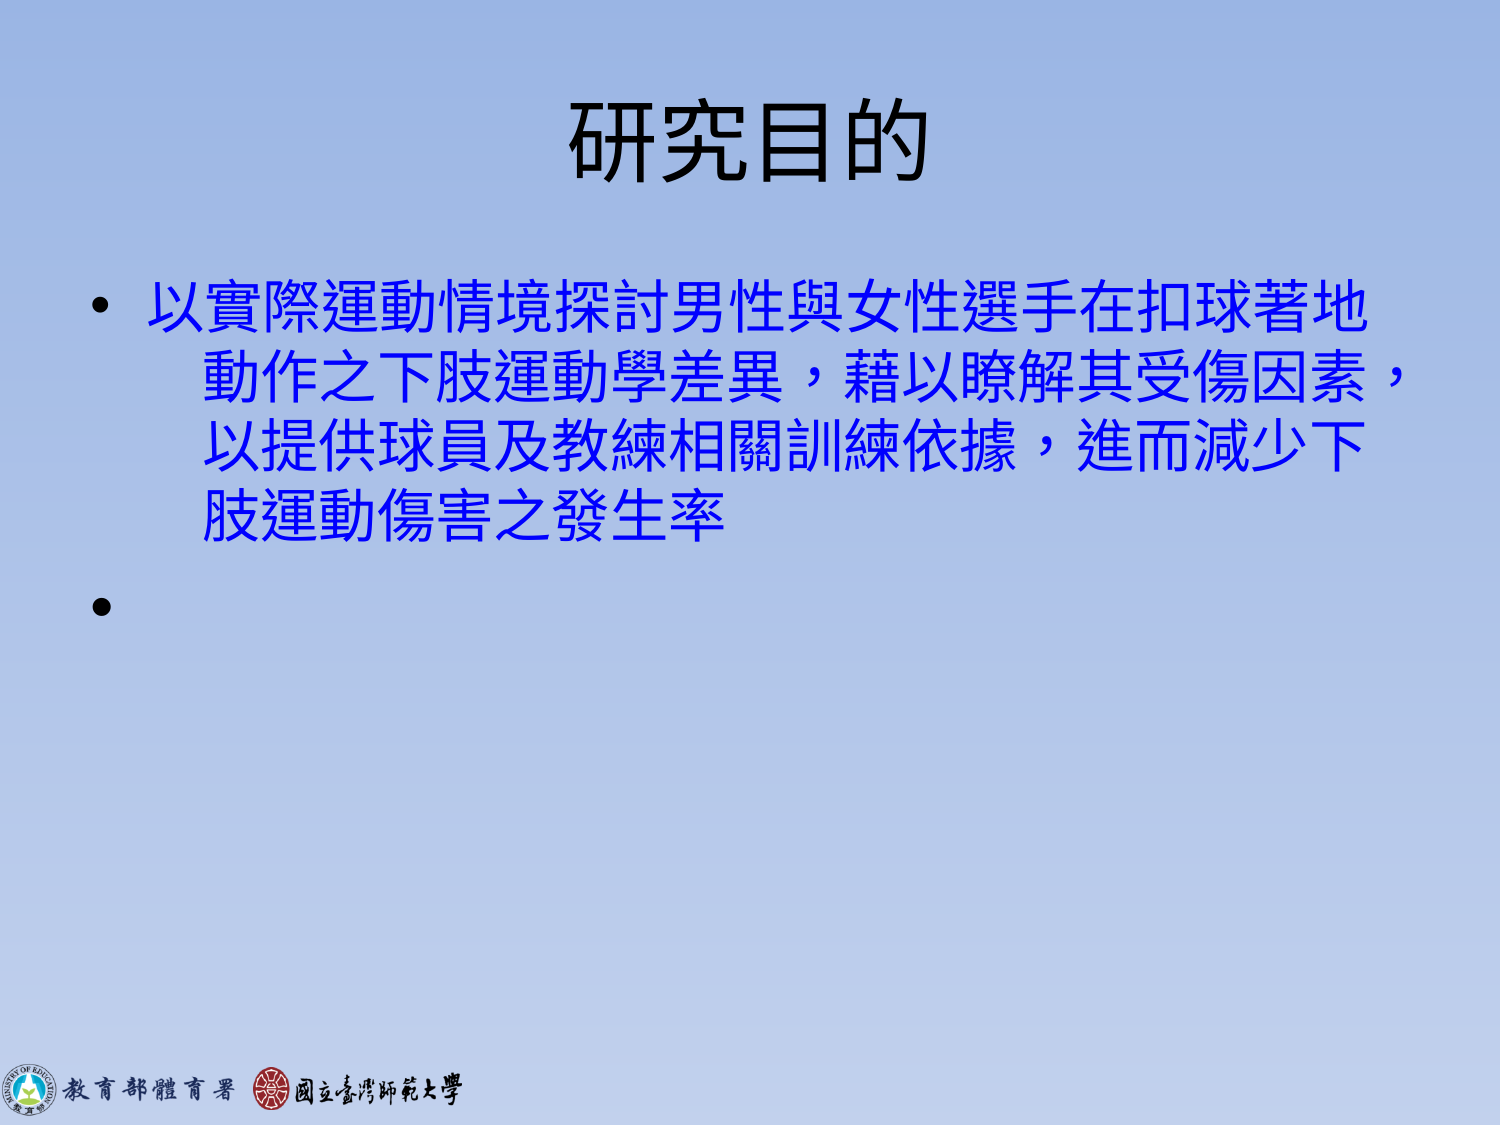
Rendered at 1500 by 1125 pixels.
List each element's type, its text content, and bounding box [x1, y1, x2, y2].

list 以實際運動情境探討男性與女性選手在扣球著地動作之下肢運動學差異，藉以瞭解其受傷因素，以提供球員及教練相關訓練依據，進而減少下肢運動傷害之發生率 [75, 262, 1426, 1005]
title 研究目的 [75, 45, 1426, 233]
